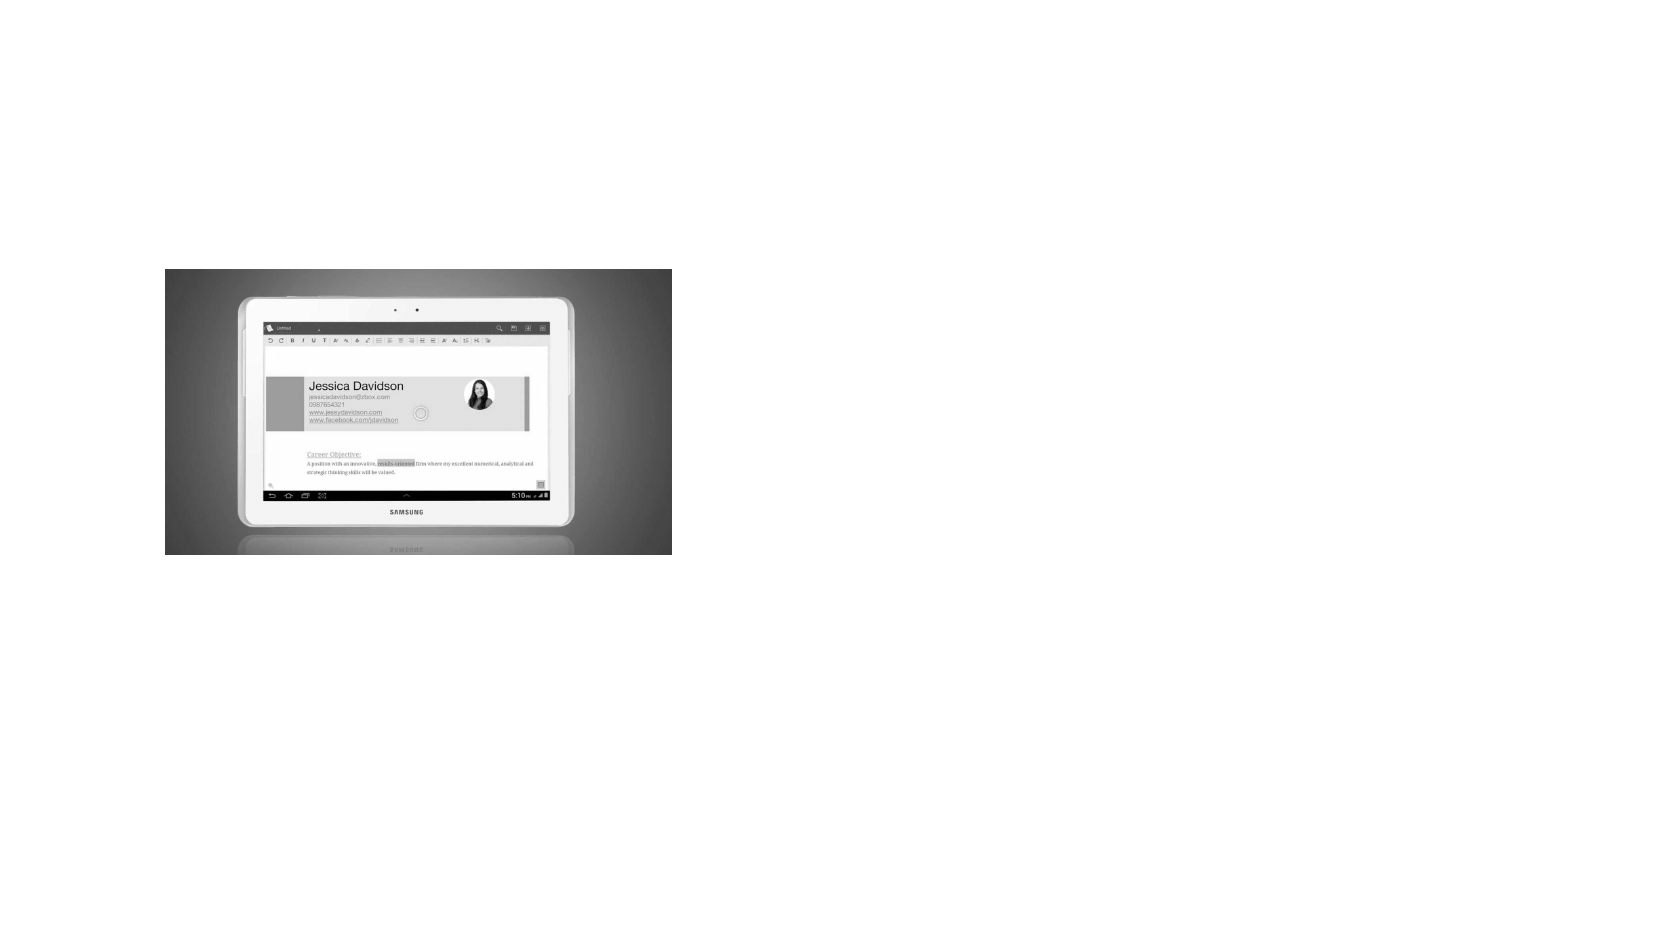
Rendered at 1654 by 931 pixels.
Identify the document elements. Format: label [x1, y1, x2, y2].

picture [165, 270, 672, 556]
